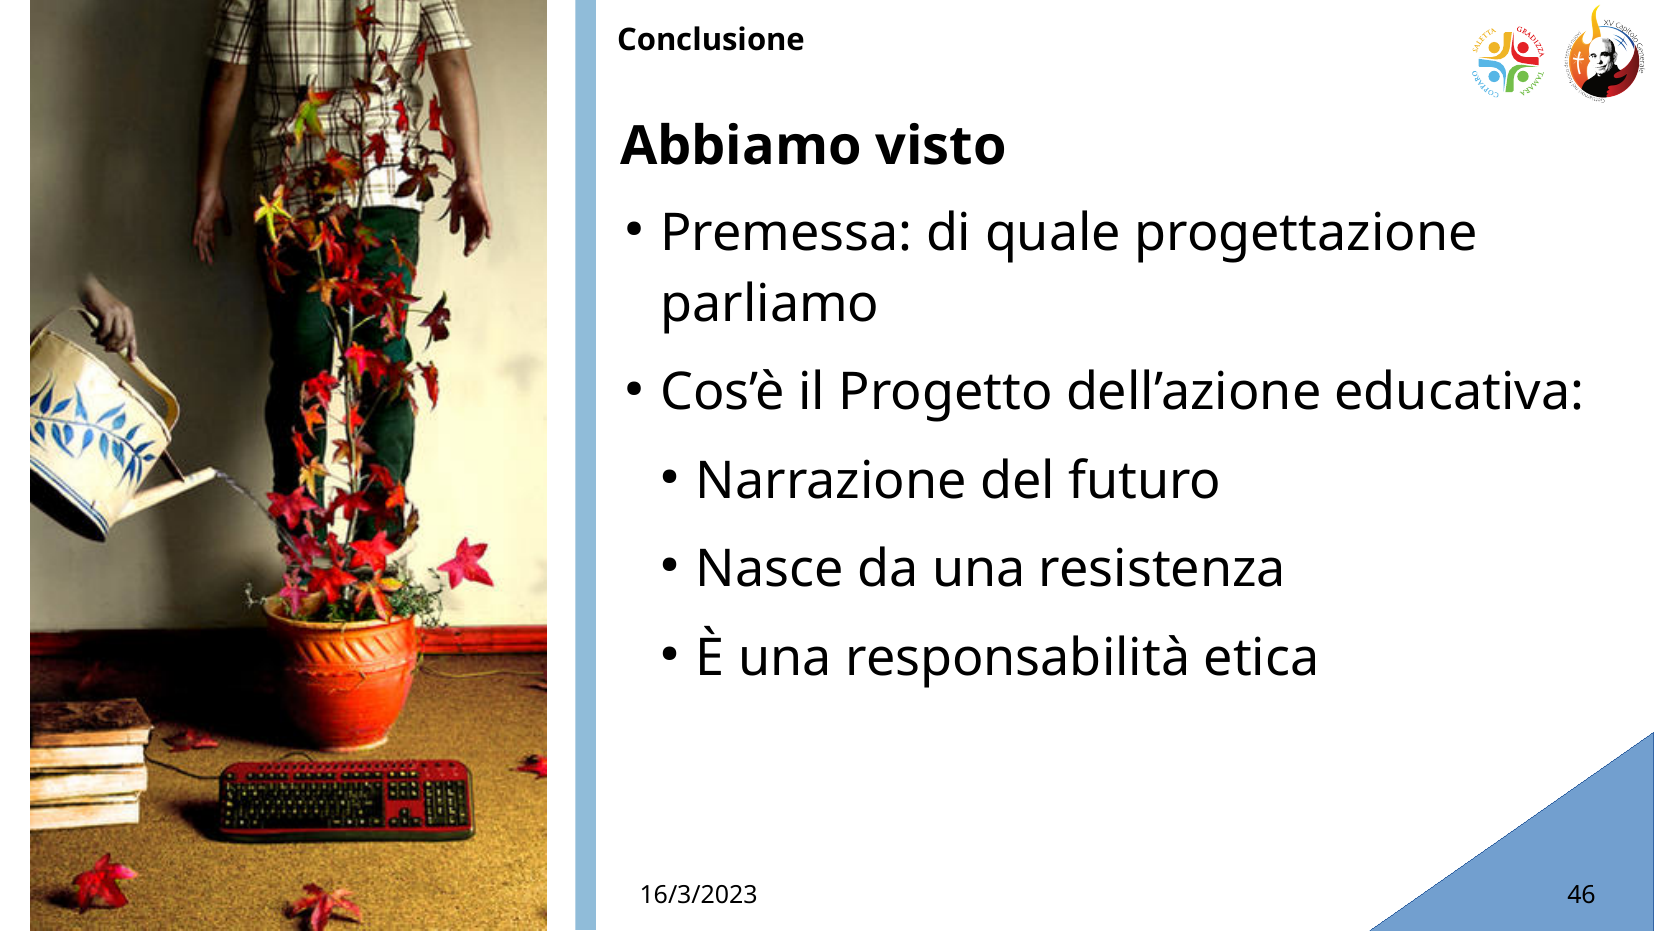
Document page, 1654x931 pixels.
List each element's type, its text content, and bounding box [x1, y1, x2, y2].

title Abbiamo visto [620, 106, 1617, 178]
picture [30, 0, 547, 931]
picture [1563, 4, 1646, 103]
subtitle Premessa: di quale progettazione parliamo Cos’è il Progetto dell’azione educativa: Narrazione del futuro Nasce da una resistenza È una responsabilità etica [624, 194, 1602, 815]
text_box Conclusione [602, 9, 1335, 63]
